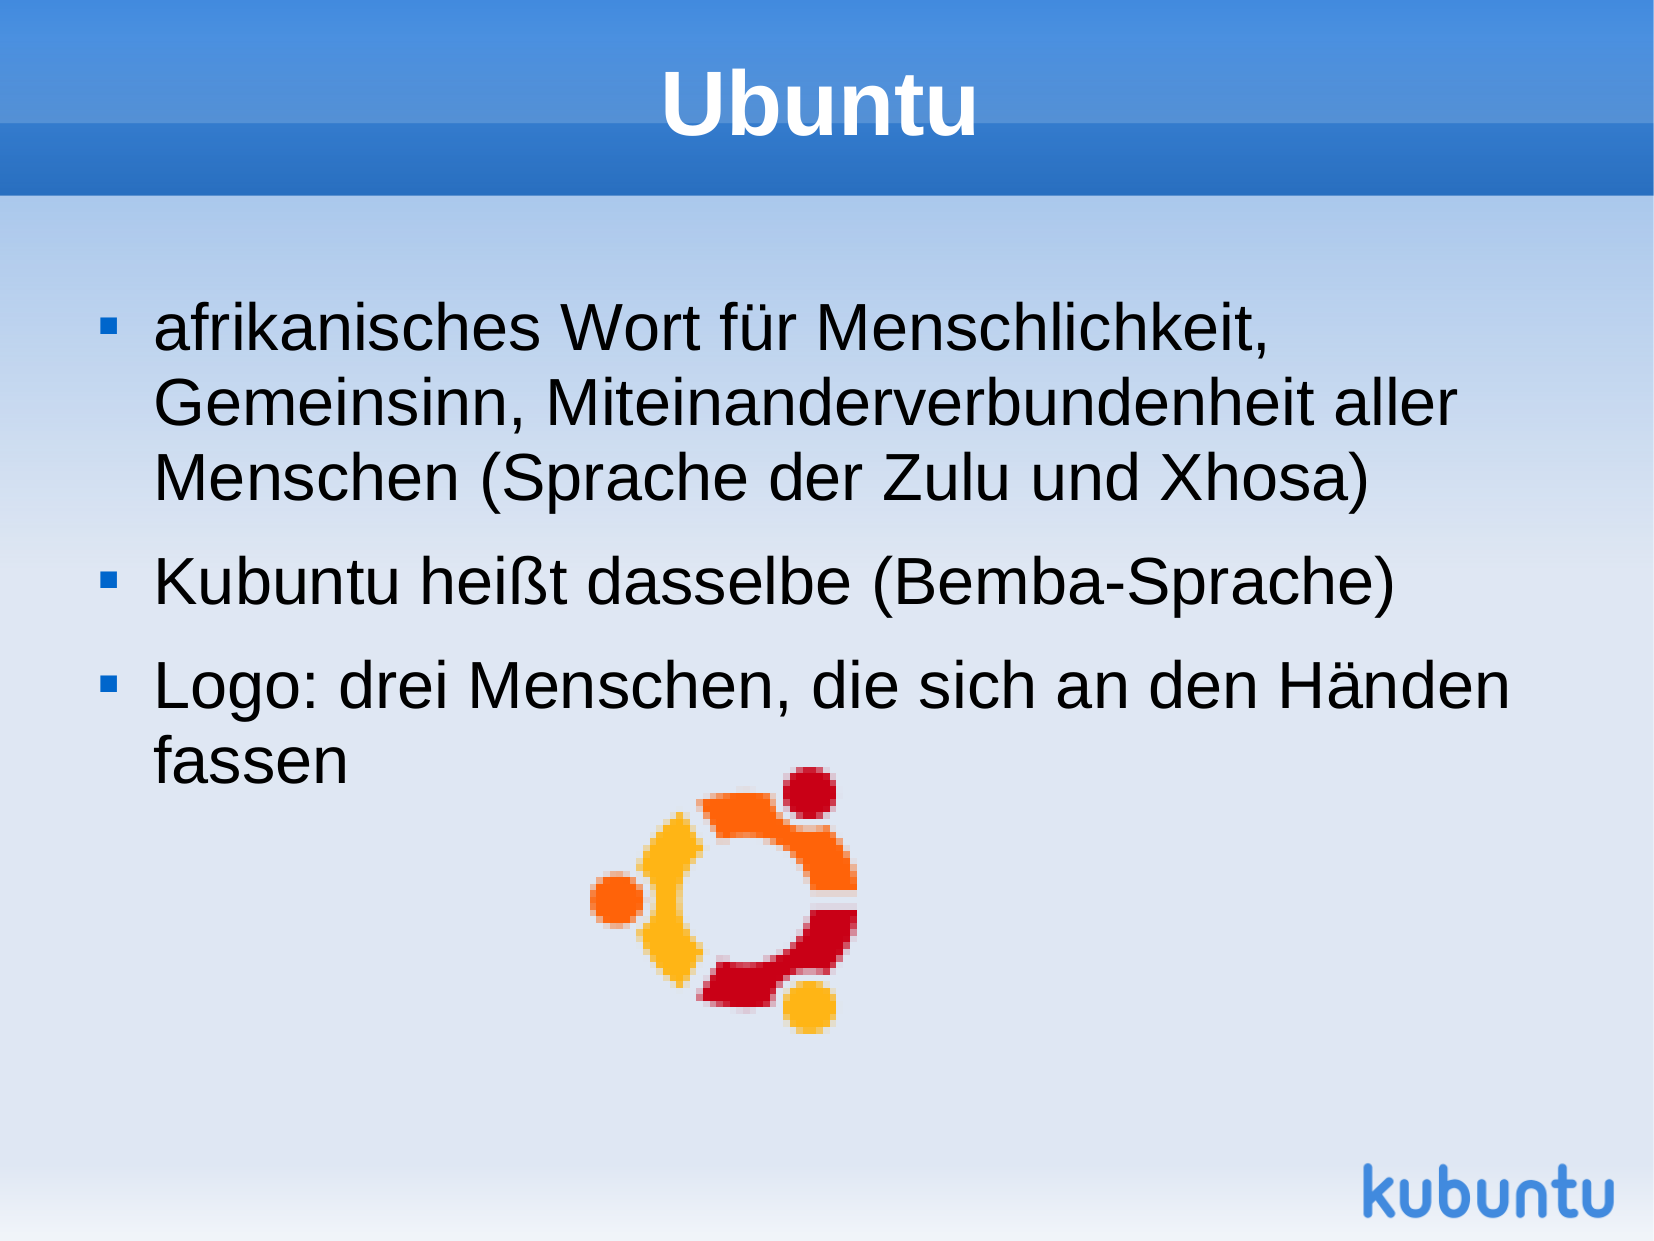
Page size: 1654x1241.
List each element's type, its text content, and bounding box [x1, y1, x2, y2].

list afrikanisches Wort für Menschlichkeit, Gemeinsinn, Miteinanderverbundenheit aller Menschen (Sprache der Zulu und Xhosa) Kubuntu heißt dasselbe (Bemba-Sprache) Logo: drei Menschen, die sich an den Händen fassen [82, 290, 1571, 1109]
title Ubuntu [76, 0, 1565, 208]
picture [0, 0, 1654, 1241]
